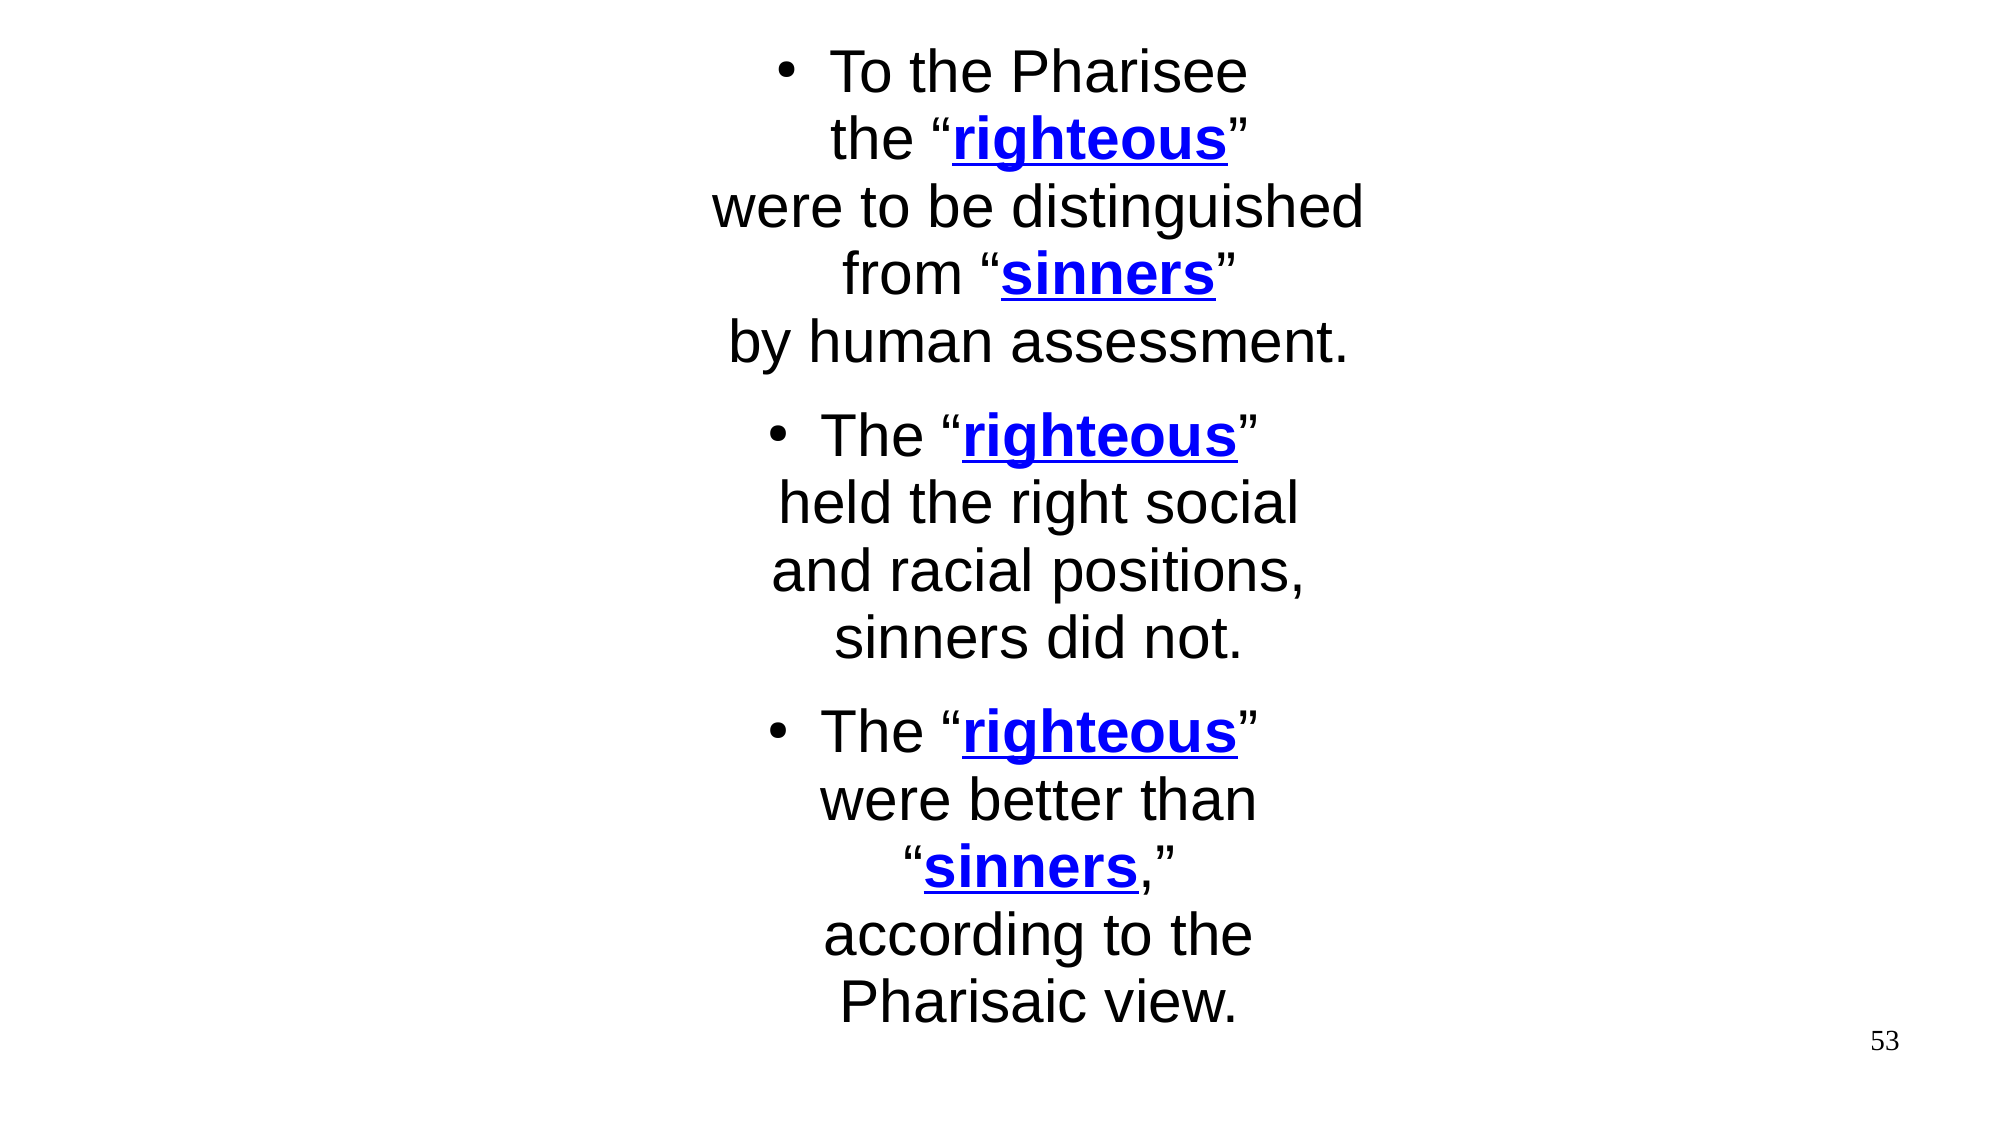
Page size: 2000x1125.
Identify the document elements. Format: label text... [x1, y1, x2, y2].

list To the Pharisee the “righteous” were to be distinguished from “sinners” by human assessment. The “righteous” held the right social and racial positions, sinners did not. The “righteous” were better than “sinners,” according to the Pharisaic view. [37, 37, 1988, 1088]
